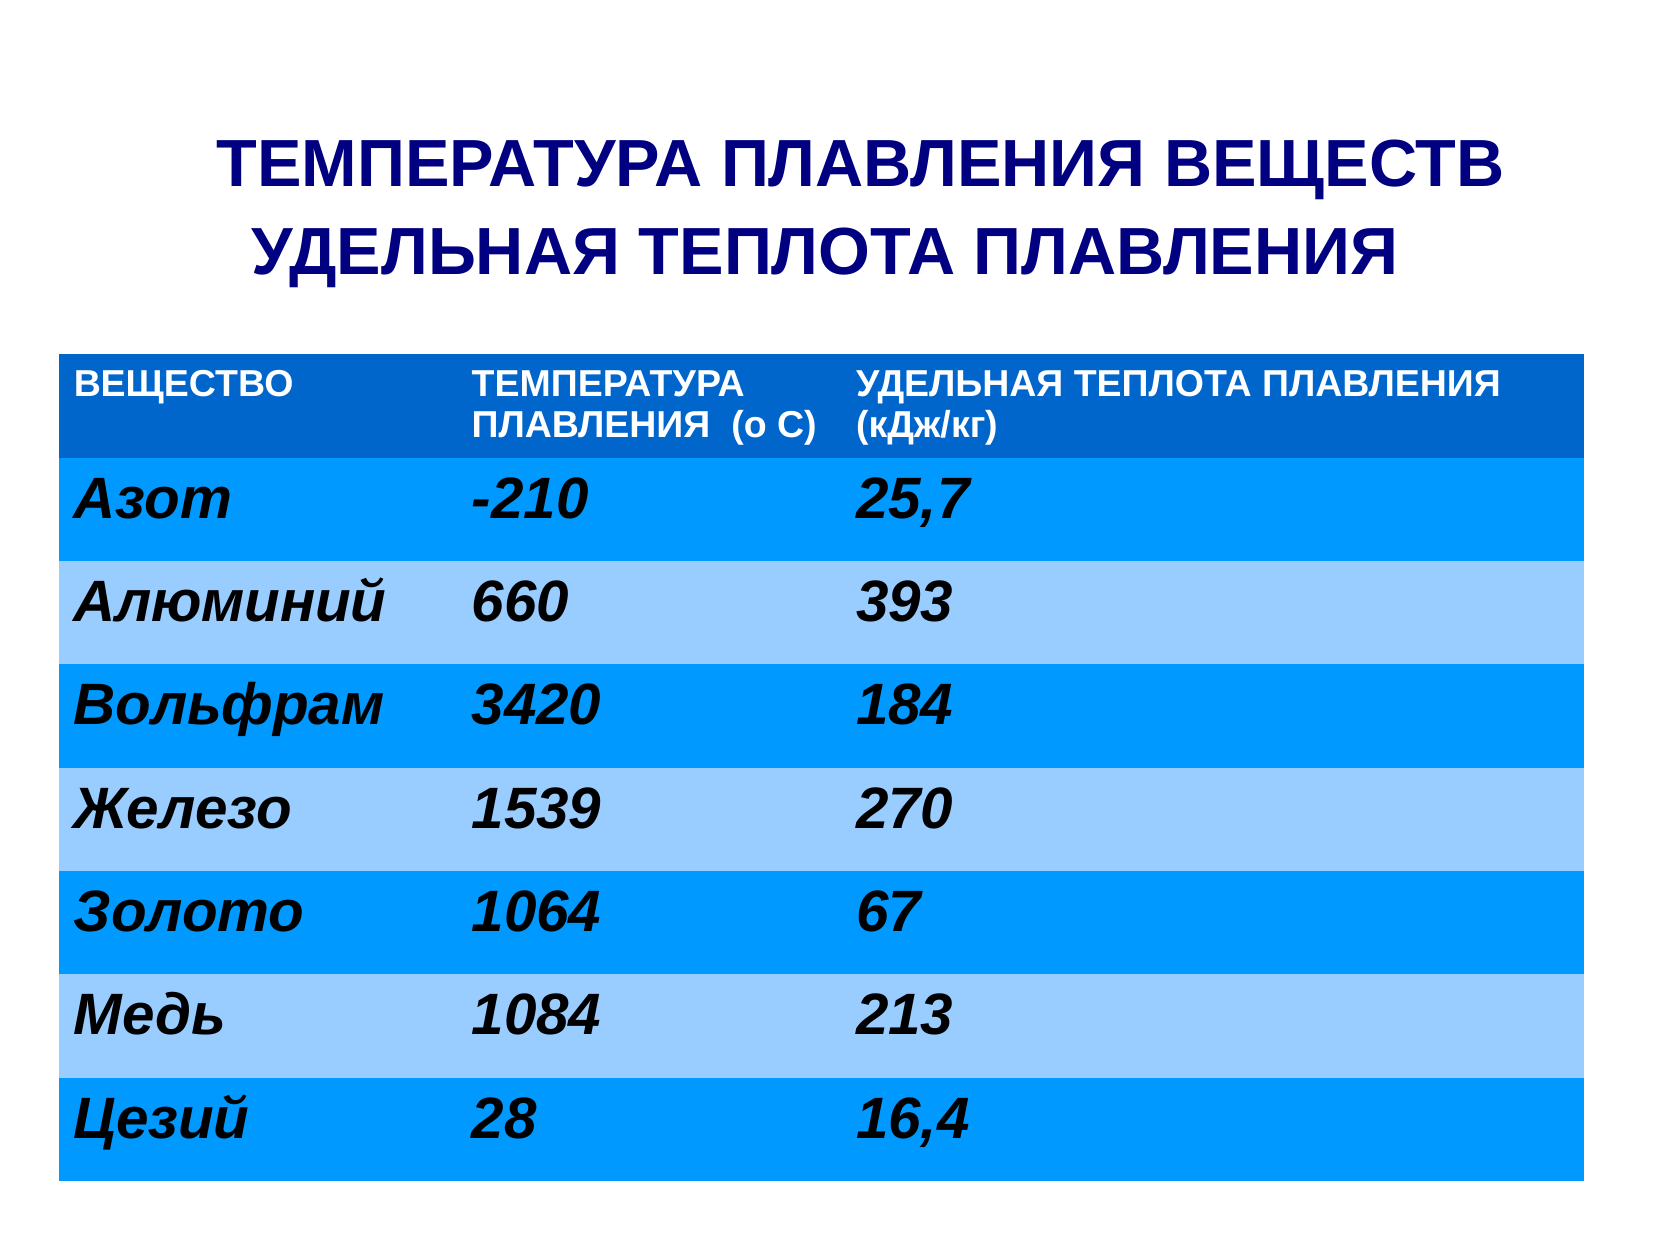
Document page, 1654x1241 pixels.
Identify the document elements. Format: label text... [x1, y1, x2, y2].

table_cell Алюминий [59, 561, 457, 664]
table_cell 660 [457, 561, 841, 664]
text_box УДЕЛЬНАЯ ТЕПЛОТА ПЛАВЛЕНИЯ [236, 206, 1414, 297]
table_cell 28 [457, 1078, 841, 1181]
table_cell Медь [59, 974, 457, 1078]
table_cell 16,4 [841, 1078, 1584, 1181]
table_cell Железо [59, 768, 457, 871]
table_cell 213 [841, 974, 1584, 1078]
table_cell 1084 [457, 974, 841, 1078]
table_cell 67 [841, 871, 1584, 974]
table_cell 25,7 [841, 458, 1584, 561]
table_cell 184 [841, 664, 1584, 768]
table_cell 1539 [457, 768, 841, 871]
table_cell 270 [841, 768, 1584, 871]
table_cell Золото [59, 871, 457, 974]
table_cell 393 [841, 561, 1584, 664]
table_header ТЕМПЕРАТУРА ПЛАВЛЕНИЯ (о С) [457, 354, 841, 458]
table_cell 3420 [457, 664, 841, 768]
table_cell Азот [59, 458, 457, 561]
table_cell 1064 [457, 871, 841, 974]
text_box ТЕМПЕРАТУРА ПЛАВЛЕНИЯ ВЕЩЕСТВ [201, 118, 1521, 208]
table_cell Вольфрам [59, 664, 457, 768]
table_cell -210 [457, 458, 841, 561]
table_header ВЕЩЕСТВО [59, 354, 457, 458]
table_header УДЕЛЬНАЯ ТЕПЛОТА ПЛАВЛЕНИЯ (кДж/кг) [841, 354, 1584, 458]
table_cell Цезий [59, 1078, 457, 1181]
